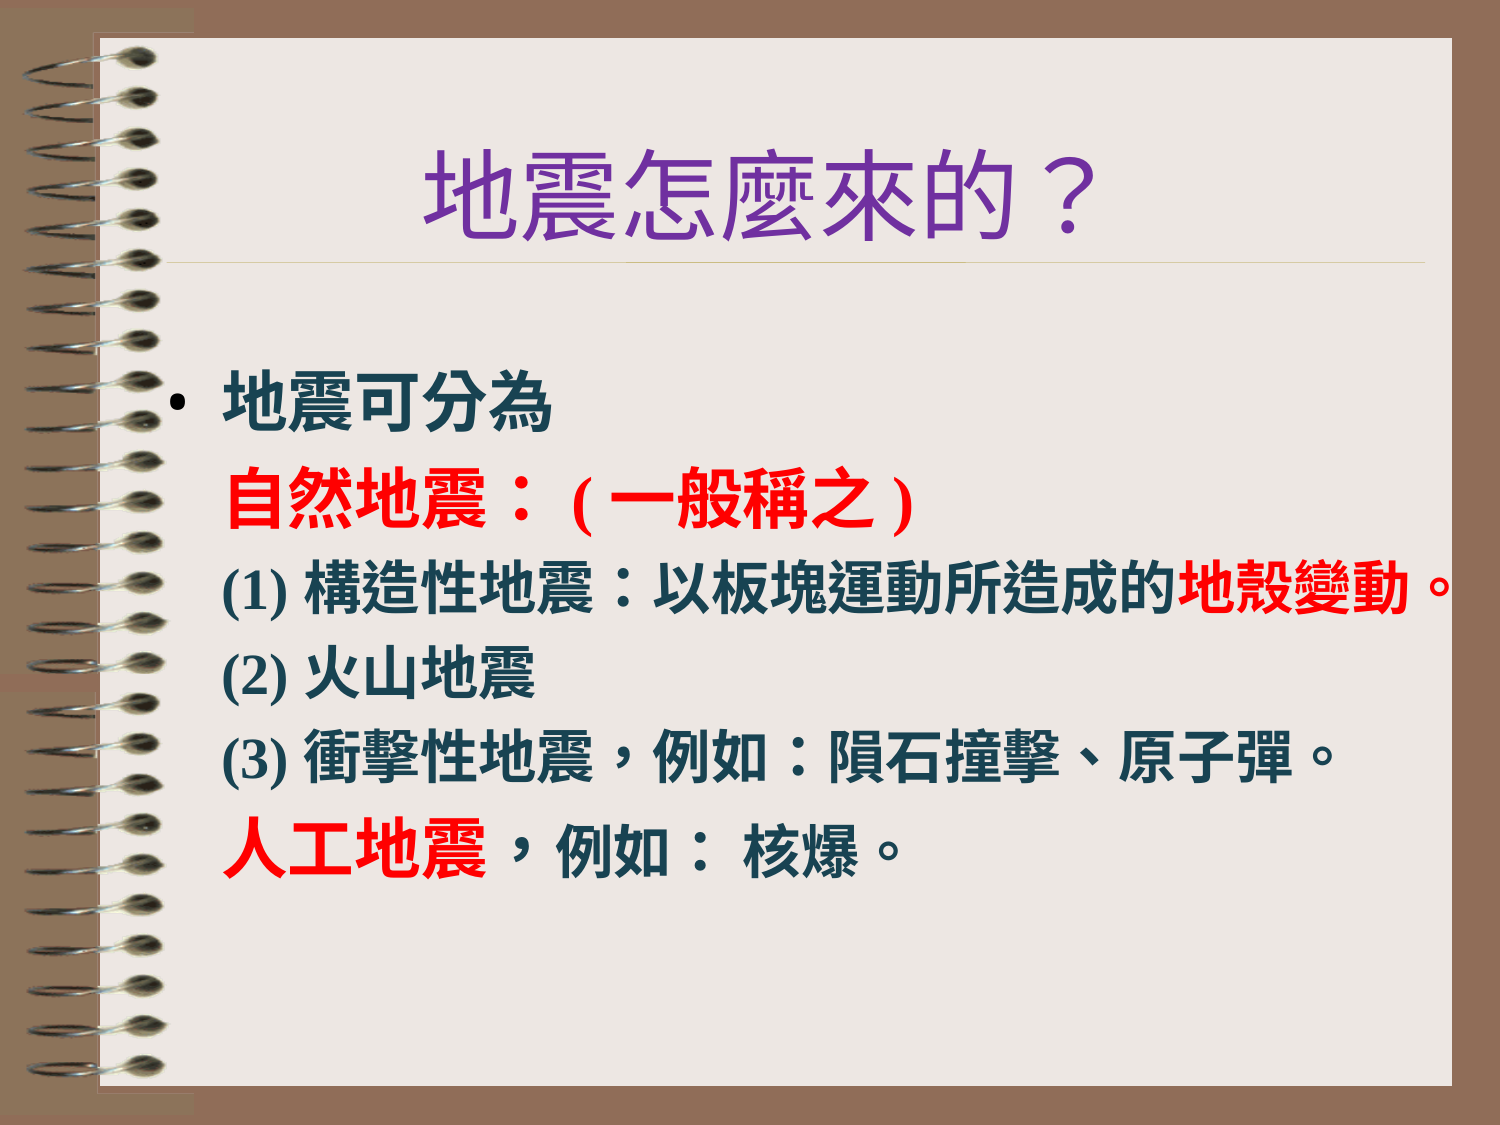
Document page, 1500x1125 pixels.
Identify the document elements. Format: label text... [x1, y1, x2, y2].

title 地震怎麼來的？ [64, 125, 1476, 261]
list 地震可分為 自然地震：(一般稱之) (1)構造性地震：以板塊運動所造成的地殼變動。 (2)火山地震 (3)衝擊性地震，例如：隕石撞擊、原子彈。 人工地震，例如： 核爆。 [150, 352, 1500, 1000]
